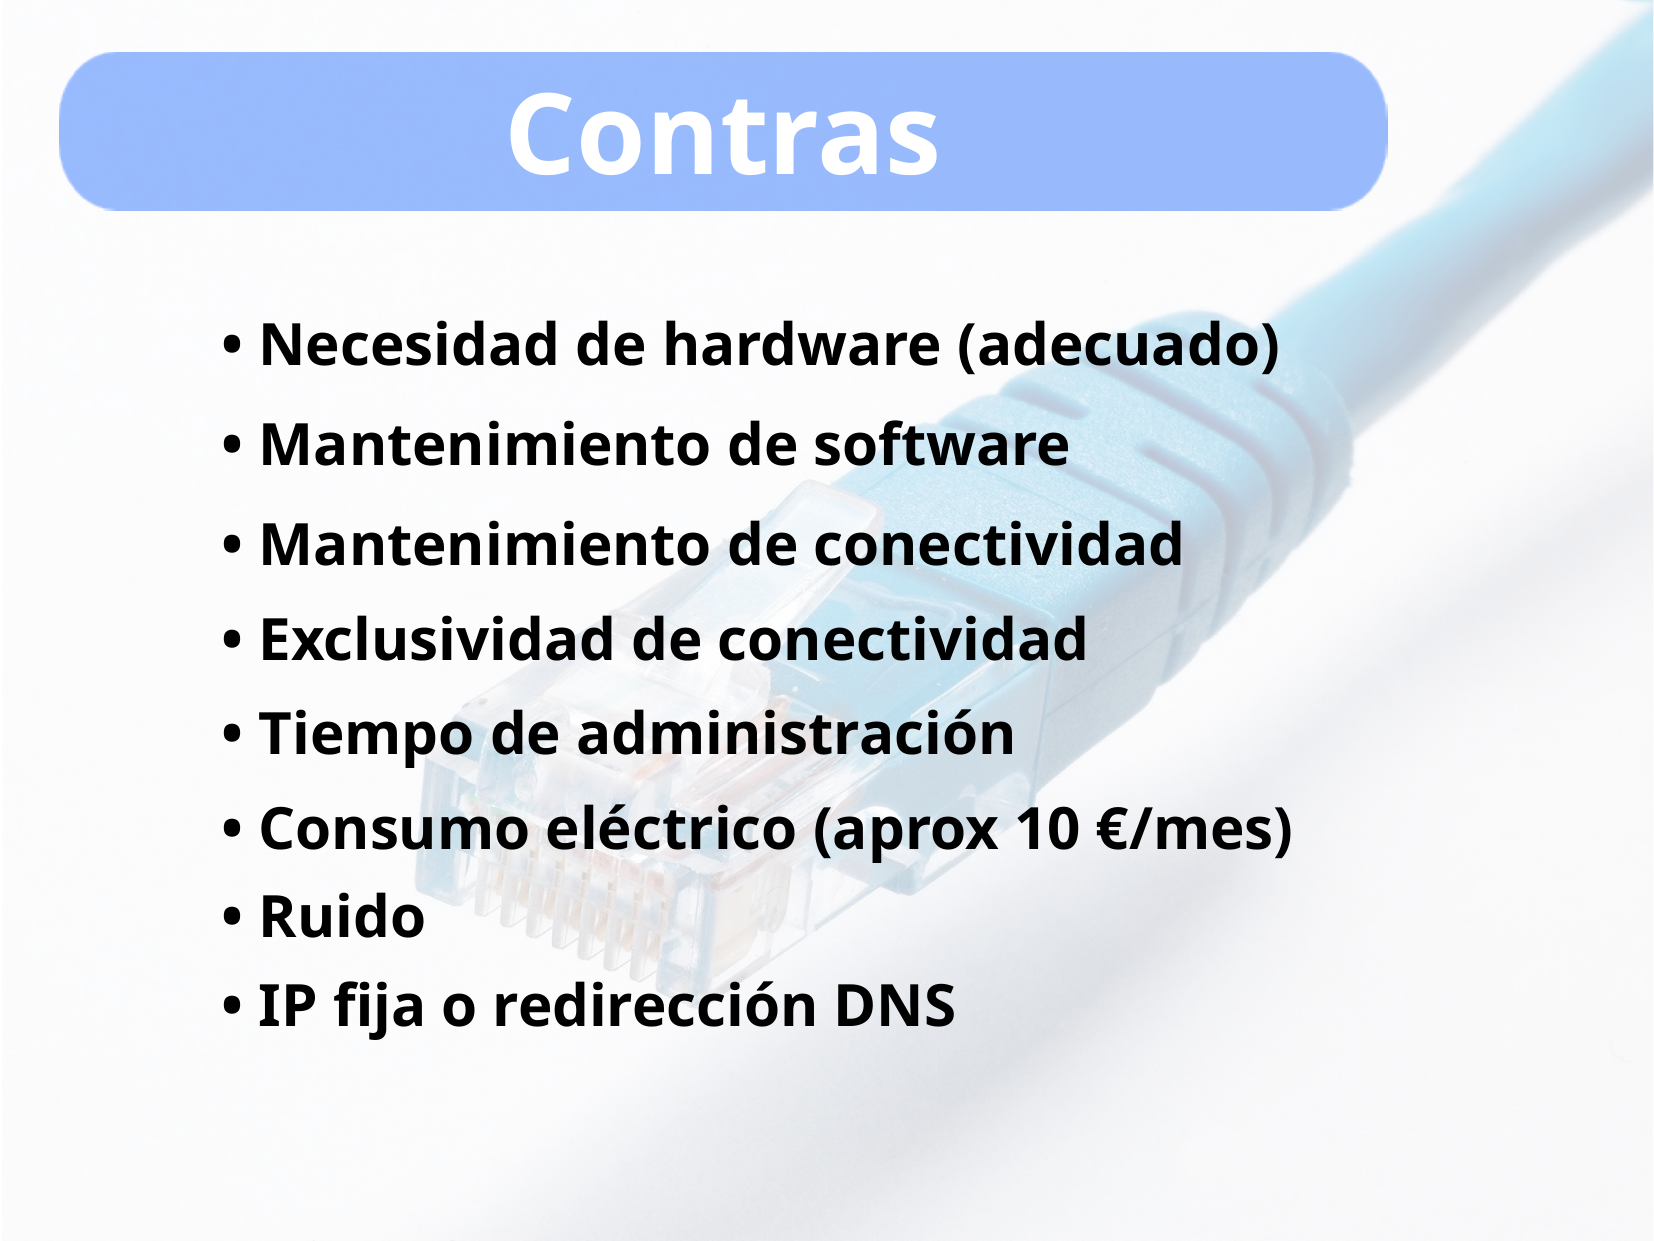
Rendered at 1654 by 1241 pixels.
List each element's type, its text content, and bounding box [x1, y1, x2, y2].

text_box • Tiempo de administración [206, 685, 1093, 777]
picture [2, 0, 1654, 1241]
text_box • Ruido [206, 868, 473, 956]
text_box • Mantenimiento de software [206, 395, 1123, 488]
text_box • Mantenimiento de conectividad [206, 496, 1241, 588]
text_box • IP fija o redirección DNS [206, 956, 1063, 1049]
text_box • Consumo eléctrico (aprox 10 €/mes) [206, 779, 1418, 872]
text_box • Exclusividad de conectividad [206, 590, 1241, 683]
text_box • Necesidad de hardware (adecuado) [206, 295, 1418, 388]
